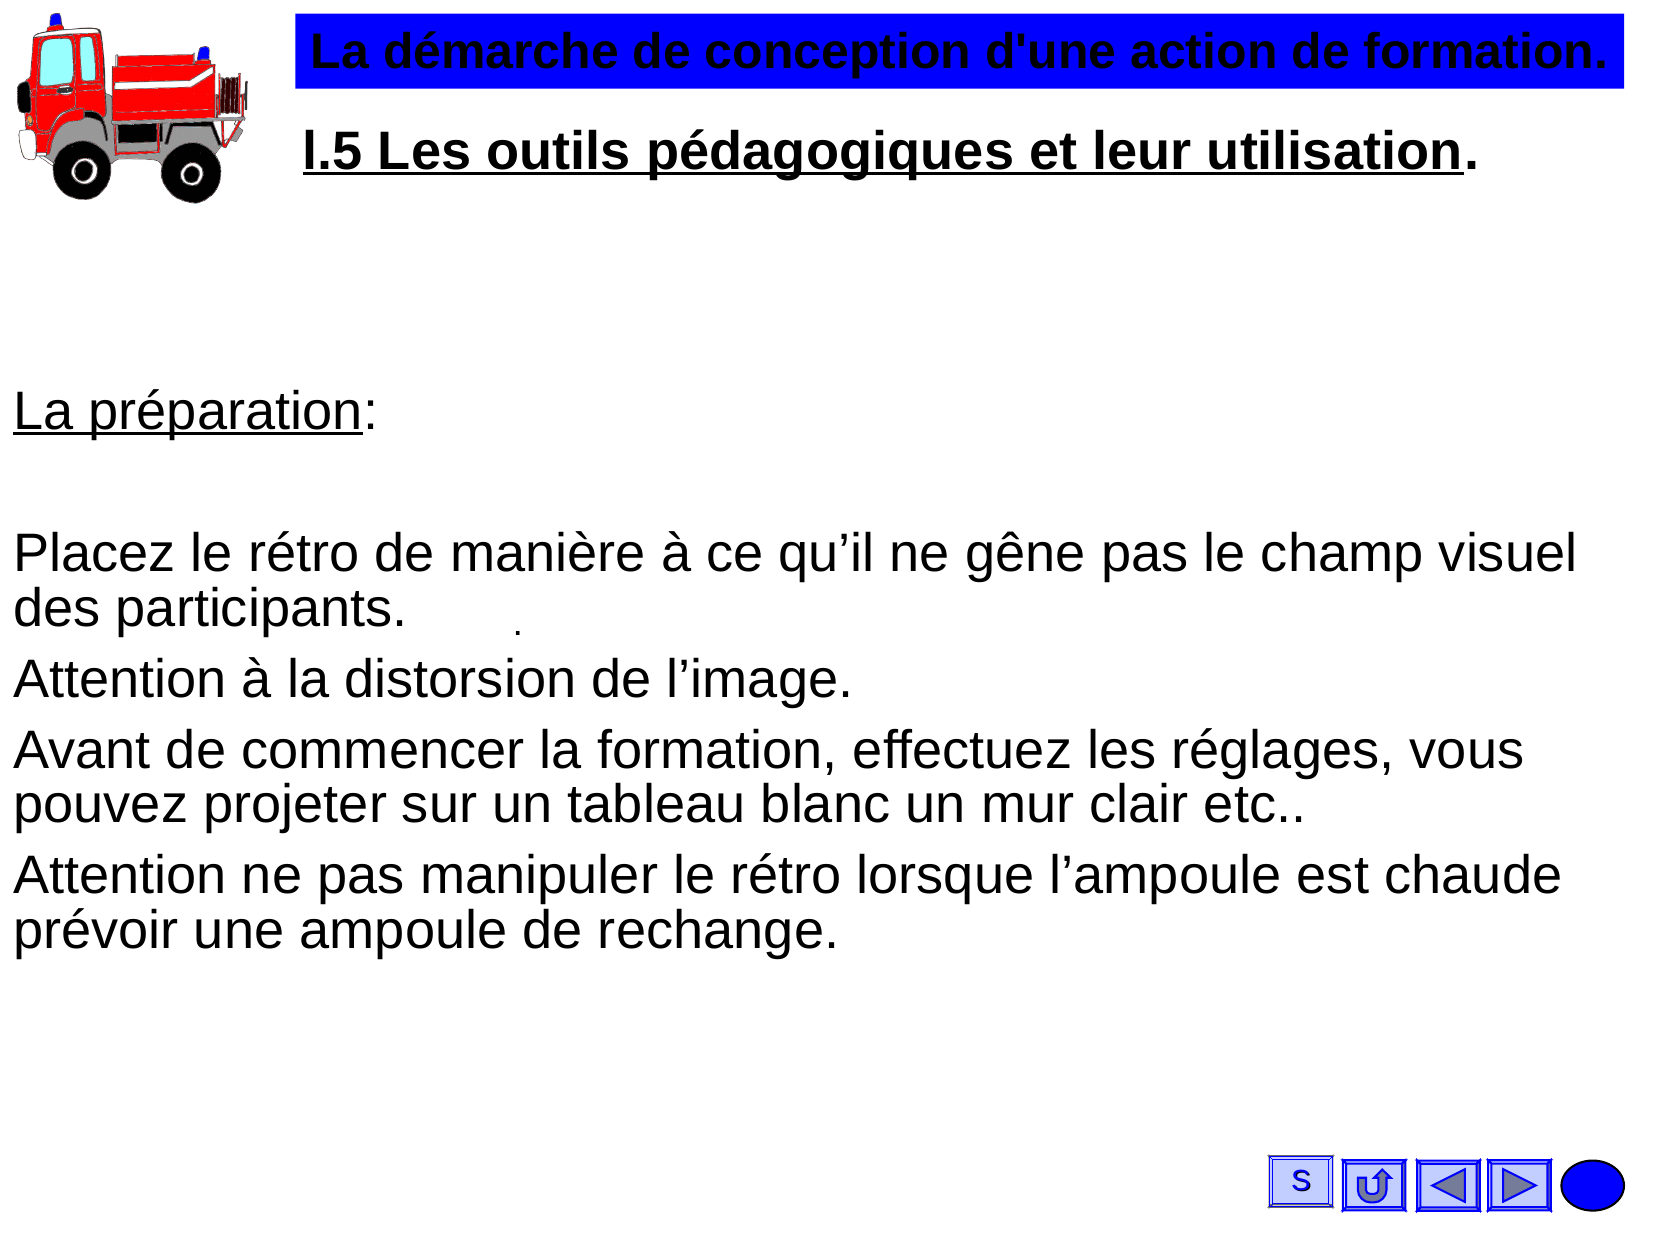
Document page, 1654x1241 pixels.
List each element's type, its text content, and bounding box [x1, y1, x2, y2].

text_box La démarche de conception d'une action de formation. [295, 13, 1625, 89]
text_box [1561, 1160, 1625, 1211]
text_box La préparation: Placez le rétro de manière à ce qu’il ne gêne pas le champ visuel des participants. Attention à la distorsion de l’image. Avant de commencer la formation, effectuez les réglages, vous pouvez projeter sur un tableau blanc un mur clair etc.. Attention ne pas manipuler le rétro lorsque l’ampoule est chaude prévoir une ampoule de rechange. [0, 378, 1654, 973]
picture [8, 8, 257, 216]
text_box l.5 Les outils pédagogiques et leur utilisation. [287, 112, 1495, 189]
